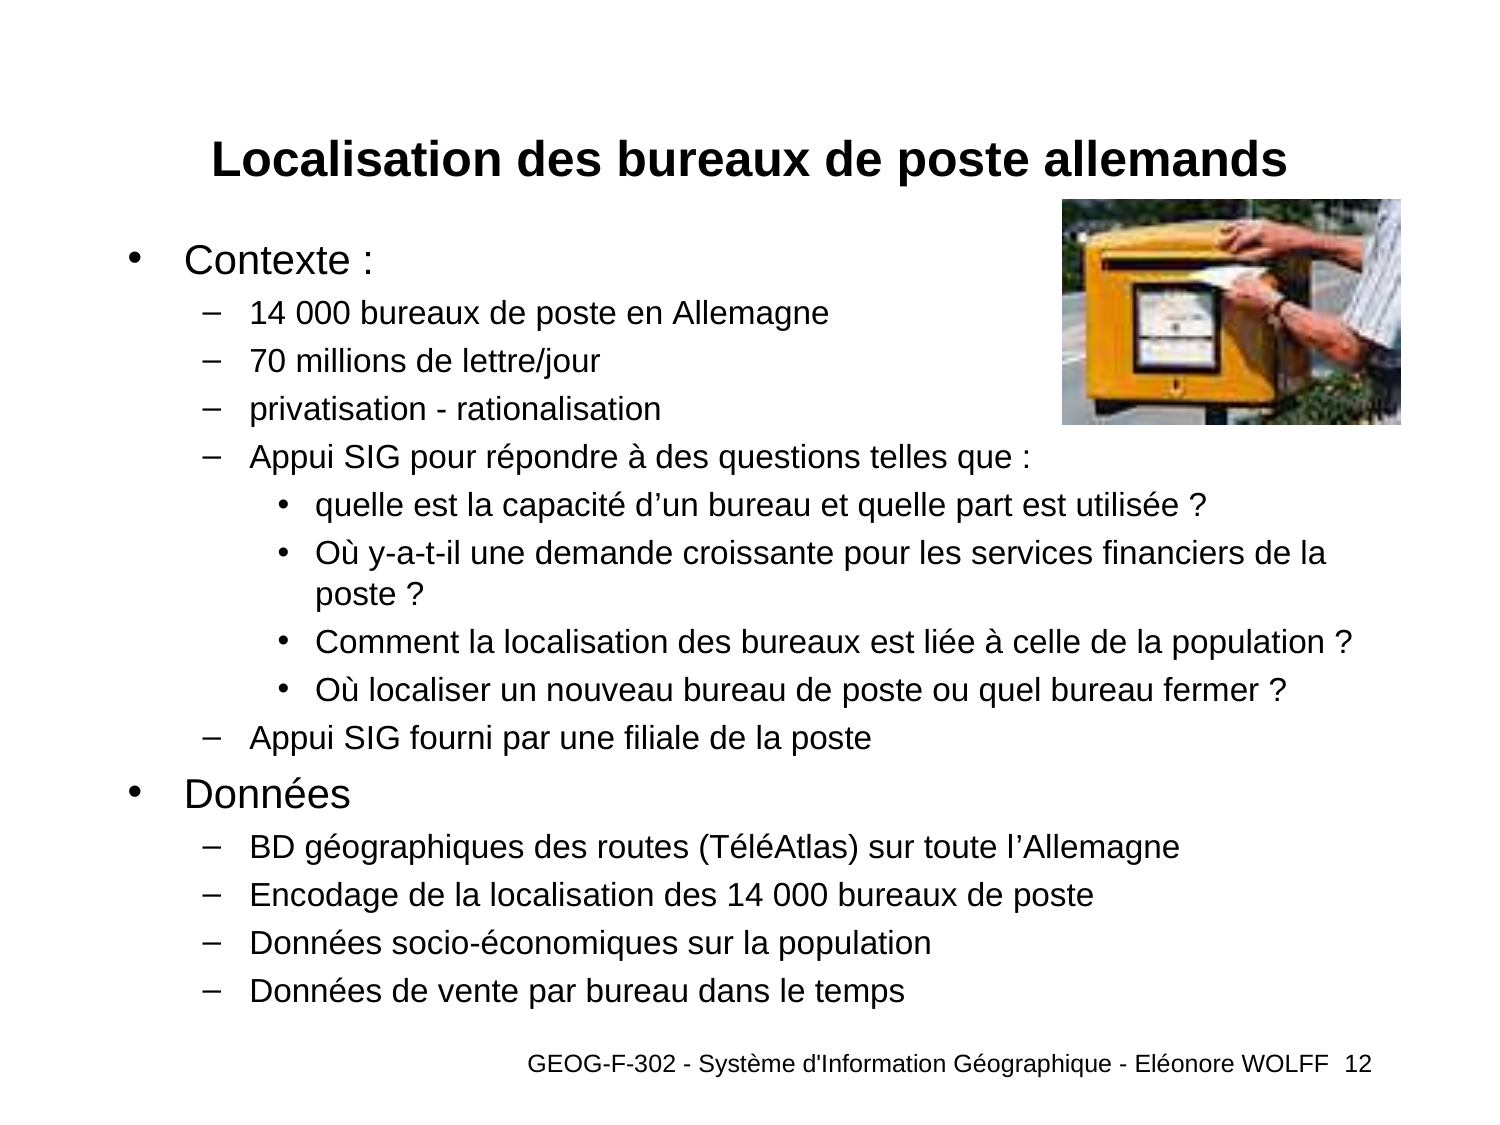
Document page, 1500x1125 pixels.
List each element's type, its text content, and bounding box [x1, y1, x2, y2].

title Localisation des bureaux de poste allemands [112, 99, 1388, 213]
text_box <number> [1074, 1066, 1388, 1101]
picture [1062, 199, 1401, 426]
list Contexte : 14 000 bureaux de poste en Allemagne 70 millions de lettre/jour privatisation - rationalisation Appui SIG pour répondre à des questions telles que : quelle est la capacité d’un bureau et quelle part est utilisée ? Où y-a-t-il une demande croissante pour les services financiers de la poste ? Comment la localisation des bureaux est liée à celle de la population ? Où localiser un nouveau bureau de poste ou quel bureau fermer ? Appui SIG fourni par une filiale de la poste Données BD géographiques des routes (TéléAtlas) sur toute l’Allemagne Encodage de la localisation des 14 000 bureaux de poste Données socio-économiques sur la population Données de vente par bureau dans le temps [112, 224, 1388, 1066]
text_box GEOG-F-302 - Système d'Information Géographique - Eléonore WOLFF [512, 1066, 988, 1101]
